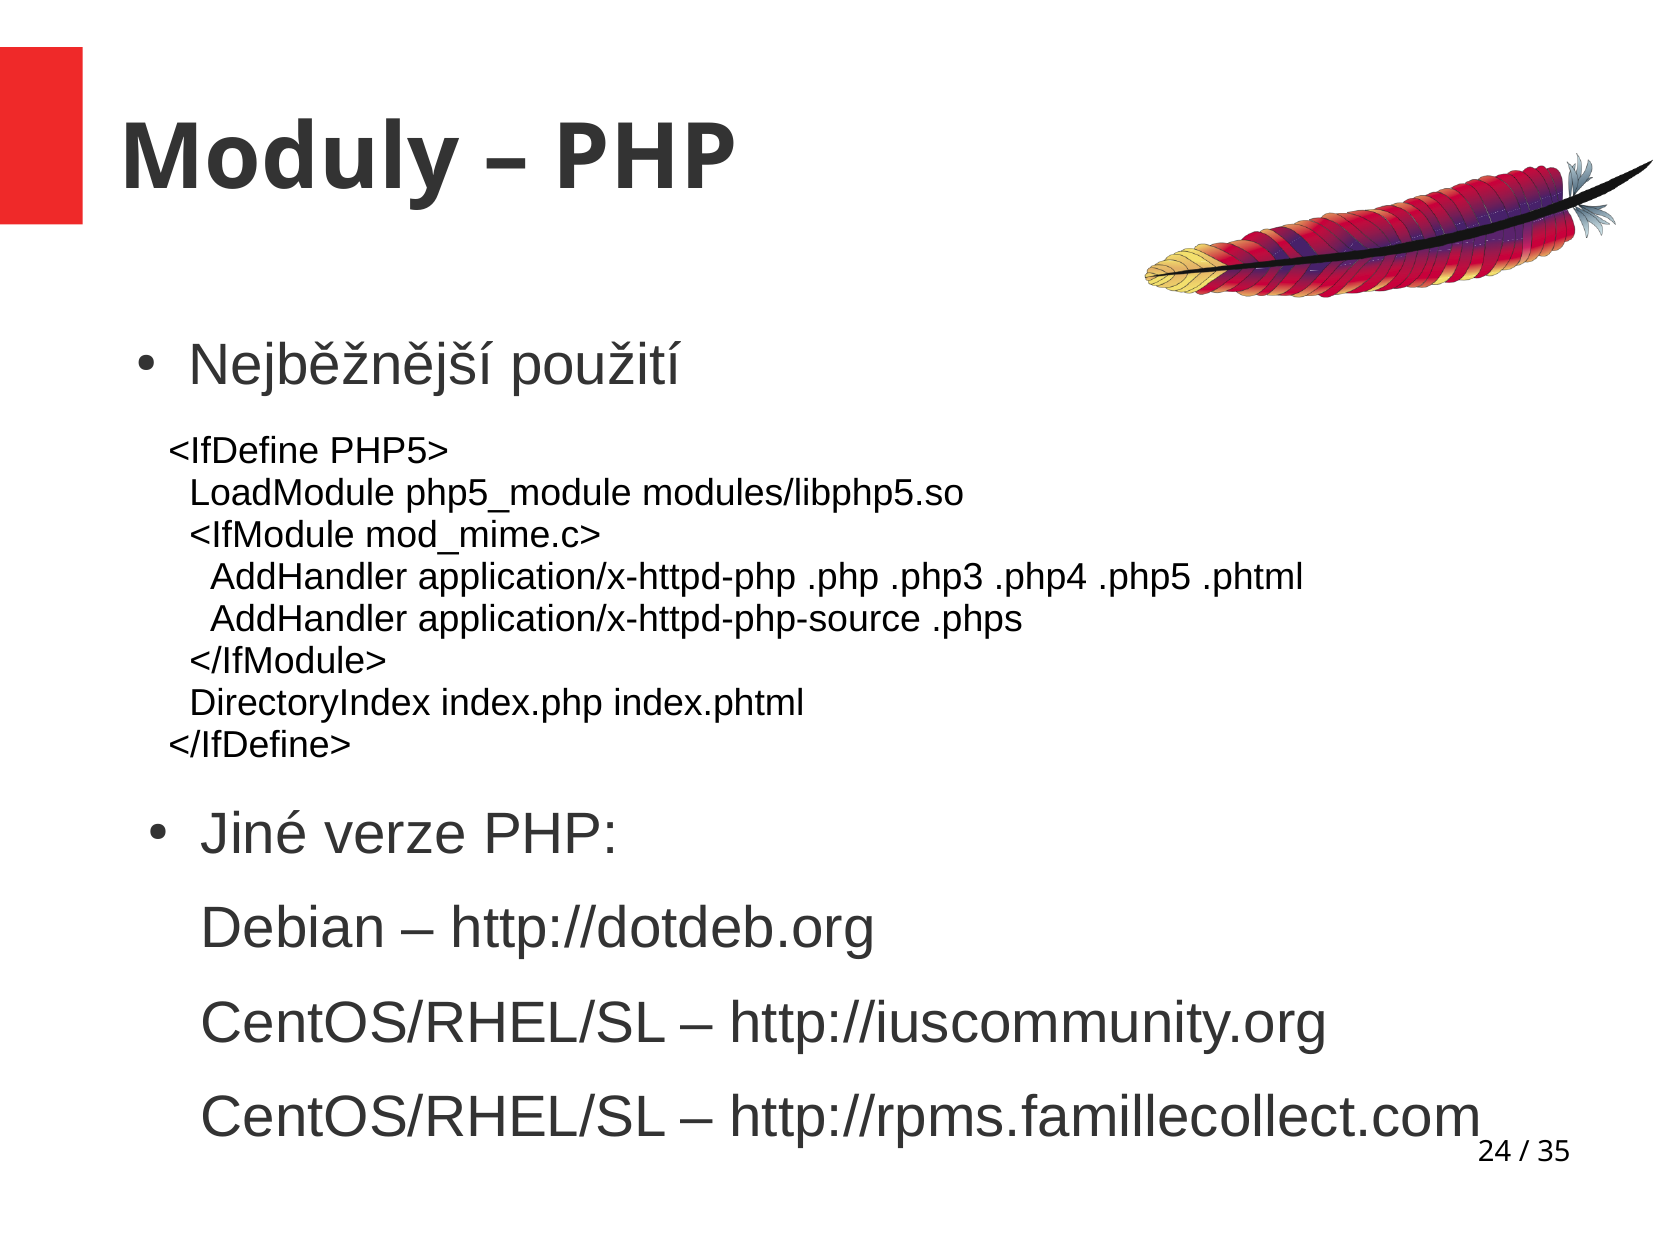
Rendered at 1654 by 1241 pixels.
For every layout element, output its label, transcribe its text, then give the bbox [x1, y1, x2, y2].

title Moduly – PHP [118, 49, 1571, 257]
list Jiné verze PHP: Debian – http://dotdeb.org CentOS/RHEL/SL – http://iuscommunity.org CentOS/RHEL/SL – http://rpms.famillecollect.com [129, 800, 1548, 1130]
list Nejběžnější použití [118, 331, 1536, 426]
picture [1144, 153, 1654, 298]
text_box <IfDefine PHP5> LoadModule php5_module modules/libphp5.so <IfModule mod_mime.c> AddHandler application/x-httpd-php .php .php3 .php4 .php5 .phtml AddHandler application/x-httpd-php-source .phps </IfModule> DirectoryIndex index.php index.phtml </IfDefine> [153, 426, 1489, 800]
